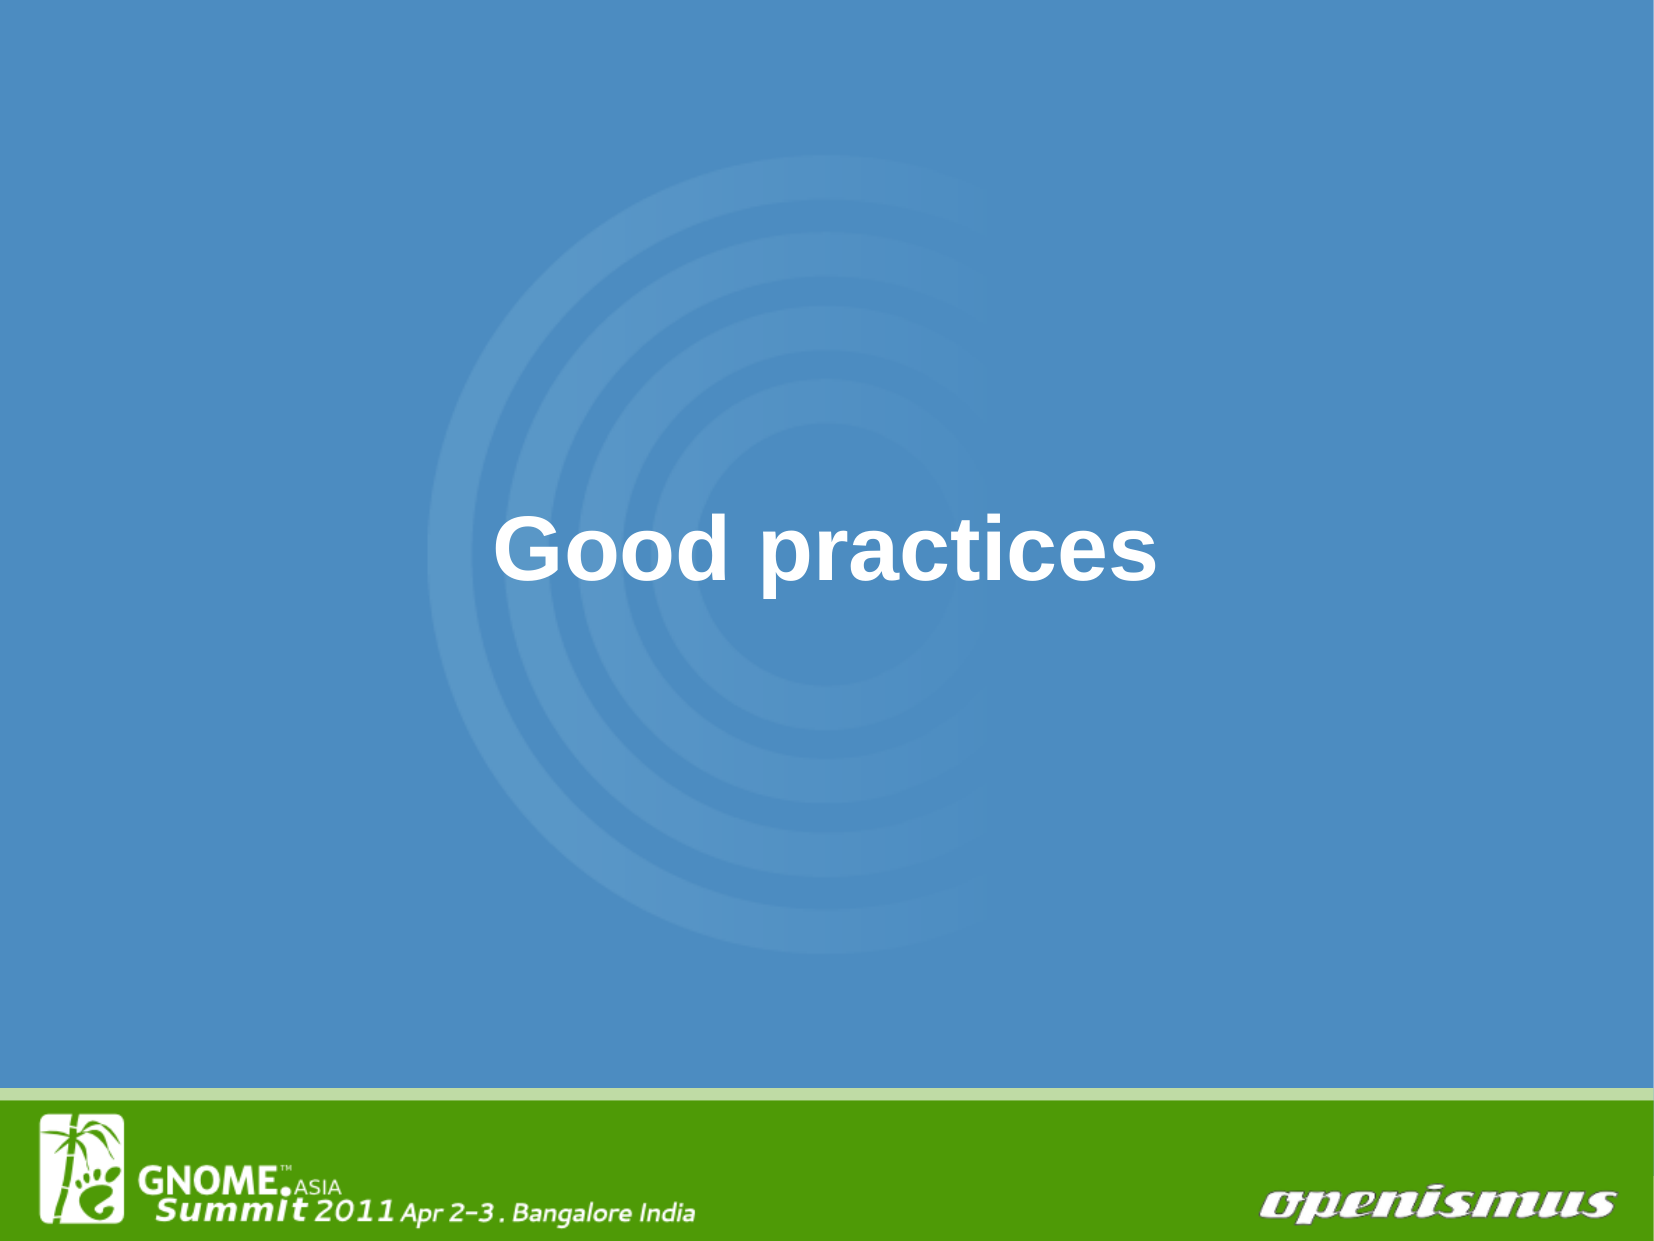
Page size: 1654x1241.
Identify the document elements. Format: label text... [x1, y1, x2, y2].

picture [0, 0, 1654, 1241]
title Good practices [82, 445, 1571, 653]
